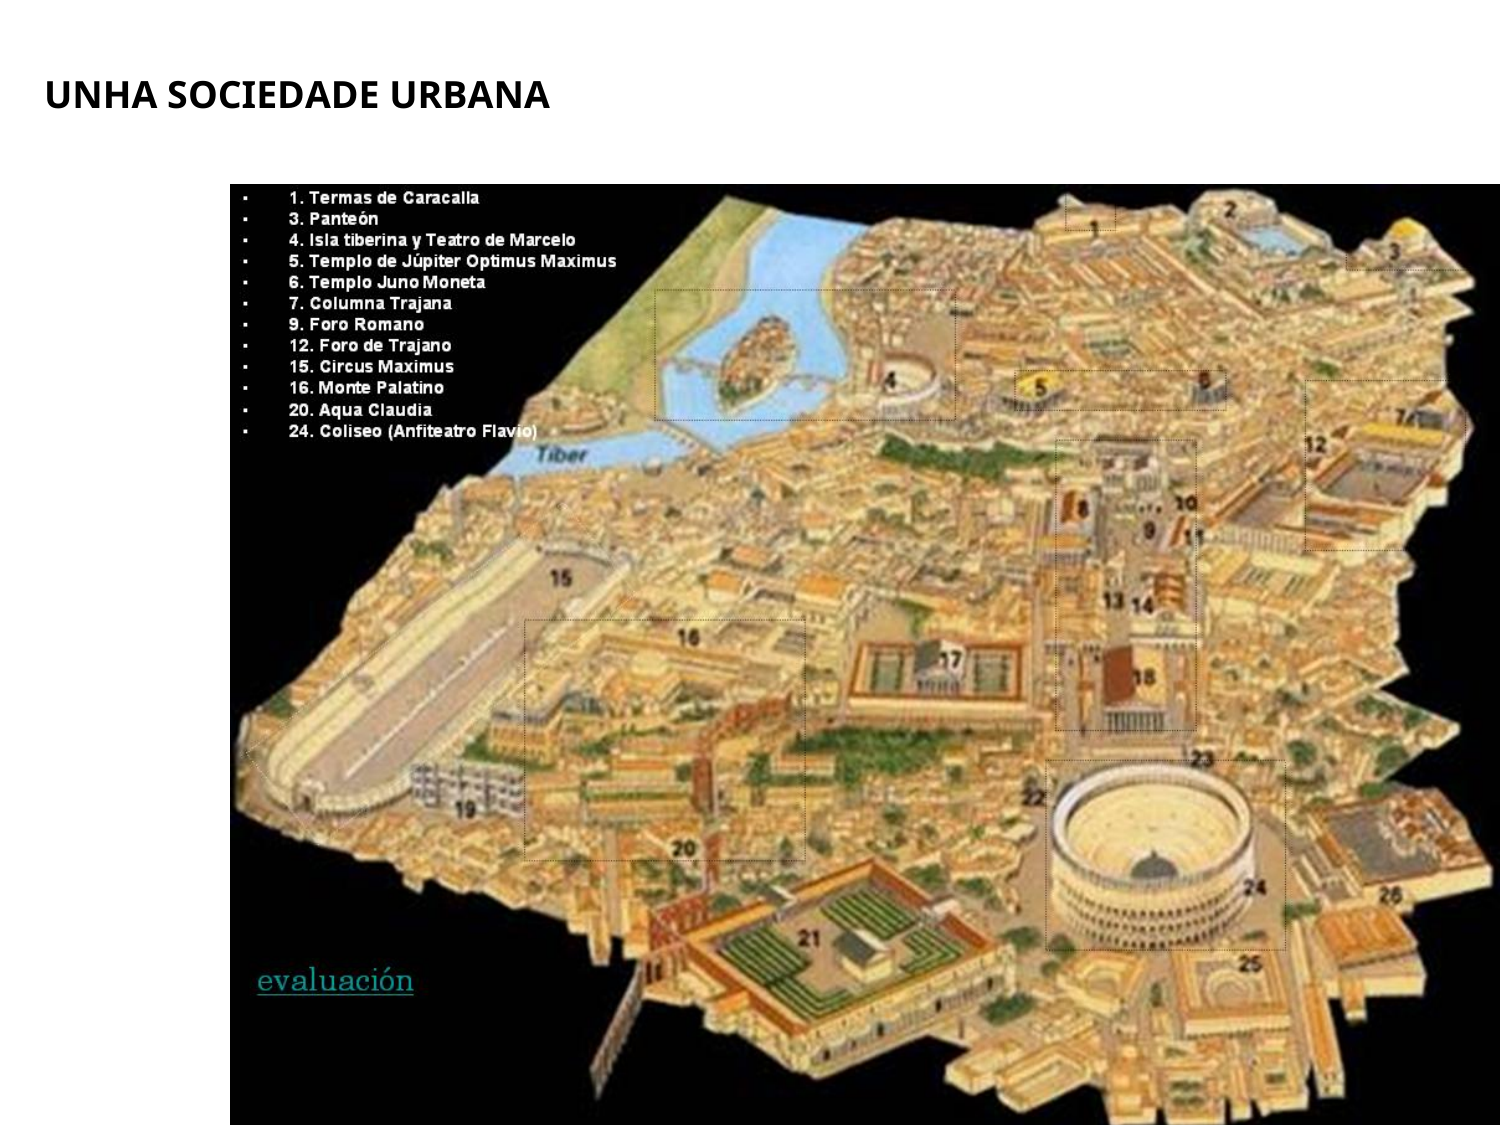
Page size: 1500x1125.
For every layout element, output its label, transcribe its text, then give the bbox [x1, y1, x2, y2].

picture [230, 184, 1500, 1125]
title UNHA SOCIEDADE URBANA [29, 0, 1380, 188]
